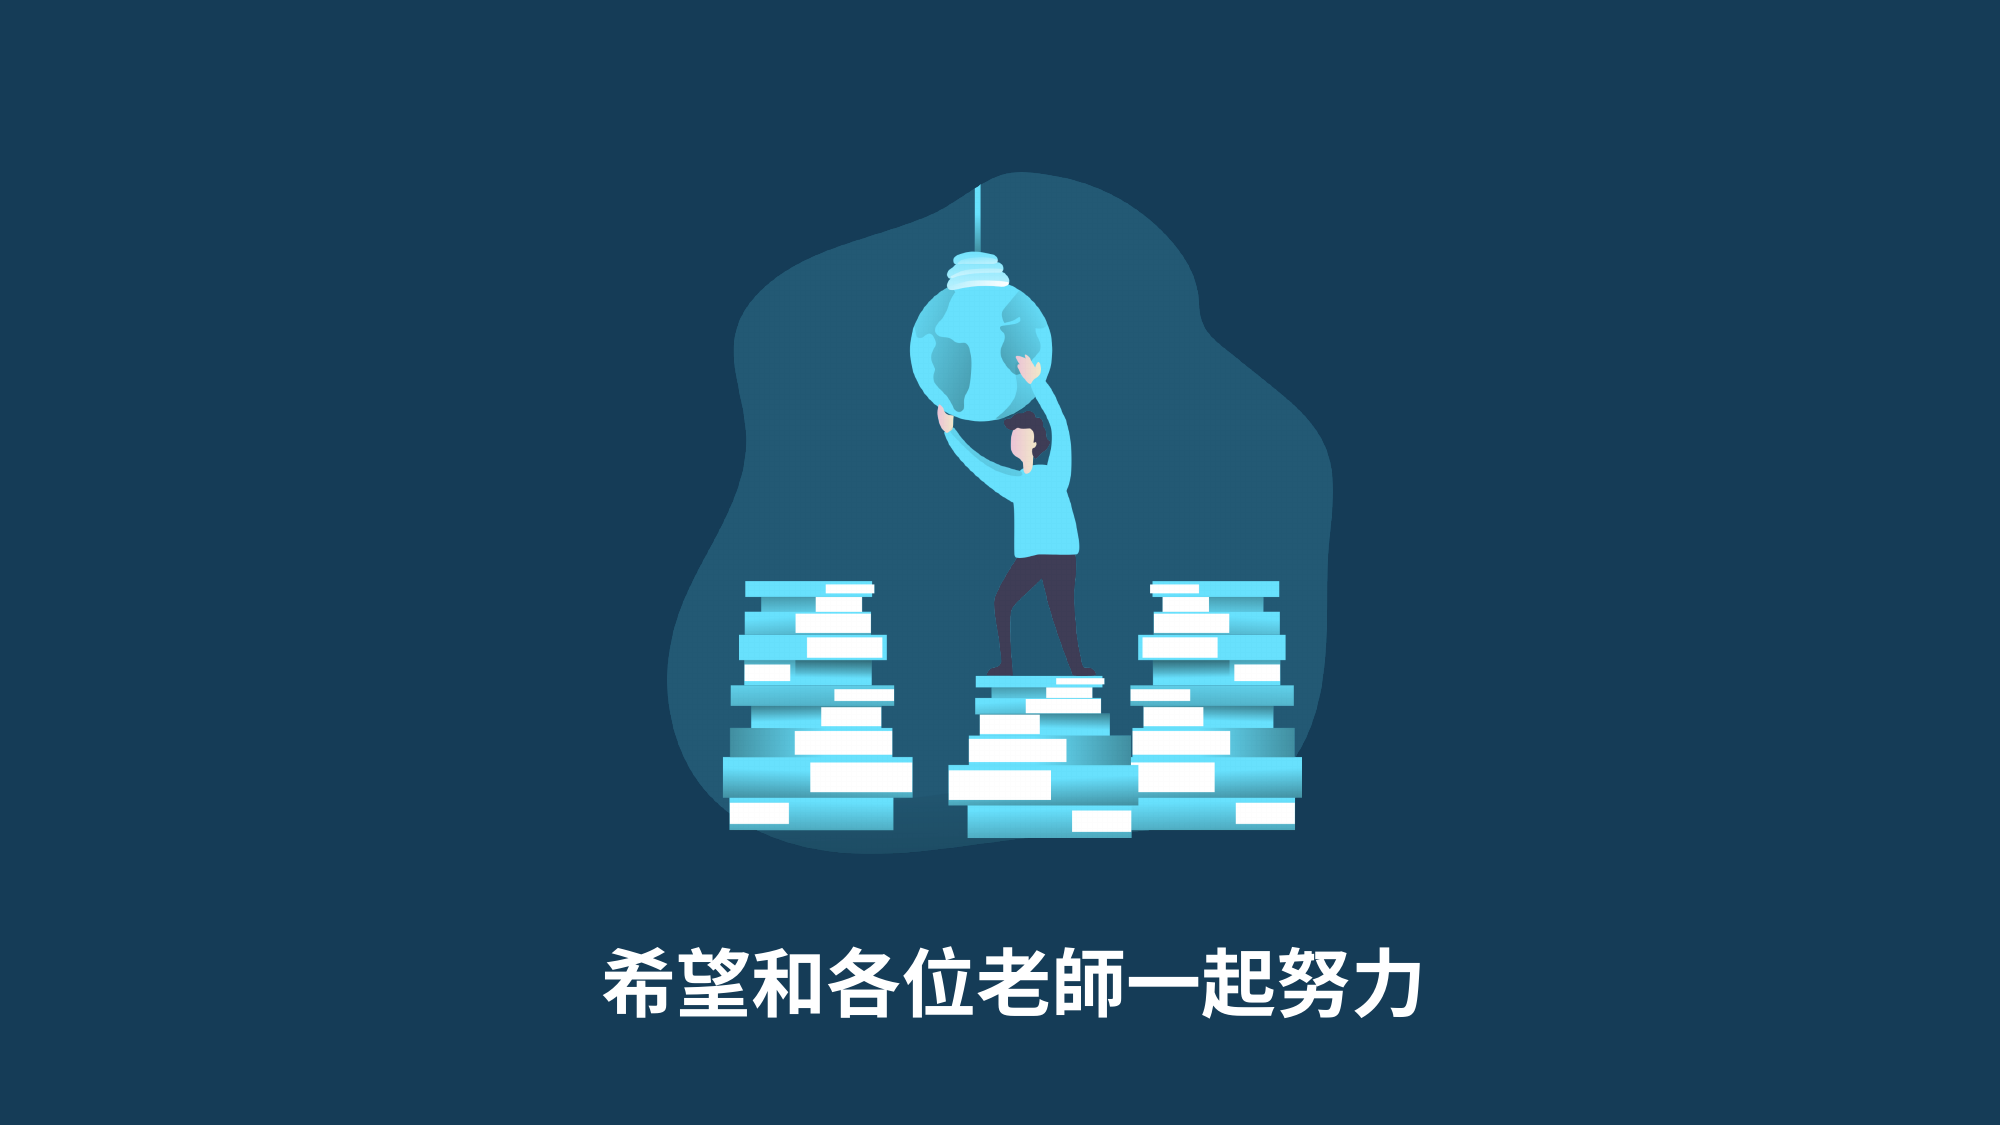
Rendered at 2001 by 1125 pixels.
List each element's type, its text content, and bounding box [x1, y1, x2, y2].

text_box 希望和各位老師一起努力 [586, 928, 1508, 1034]
picture [667, 172, 1333, 854]
